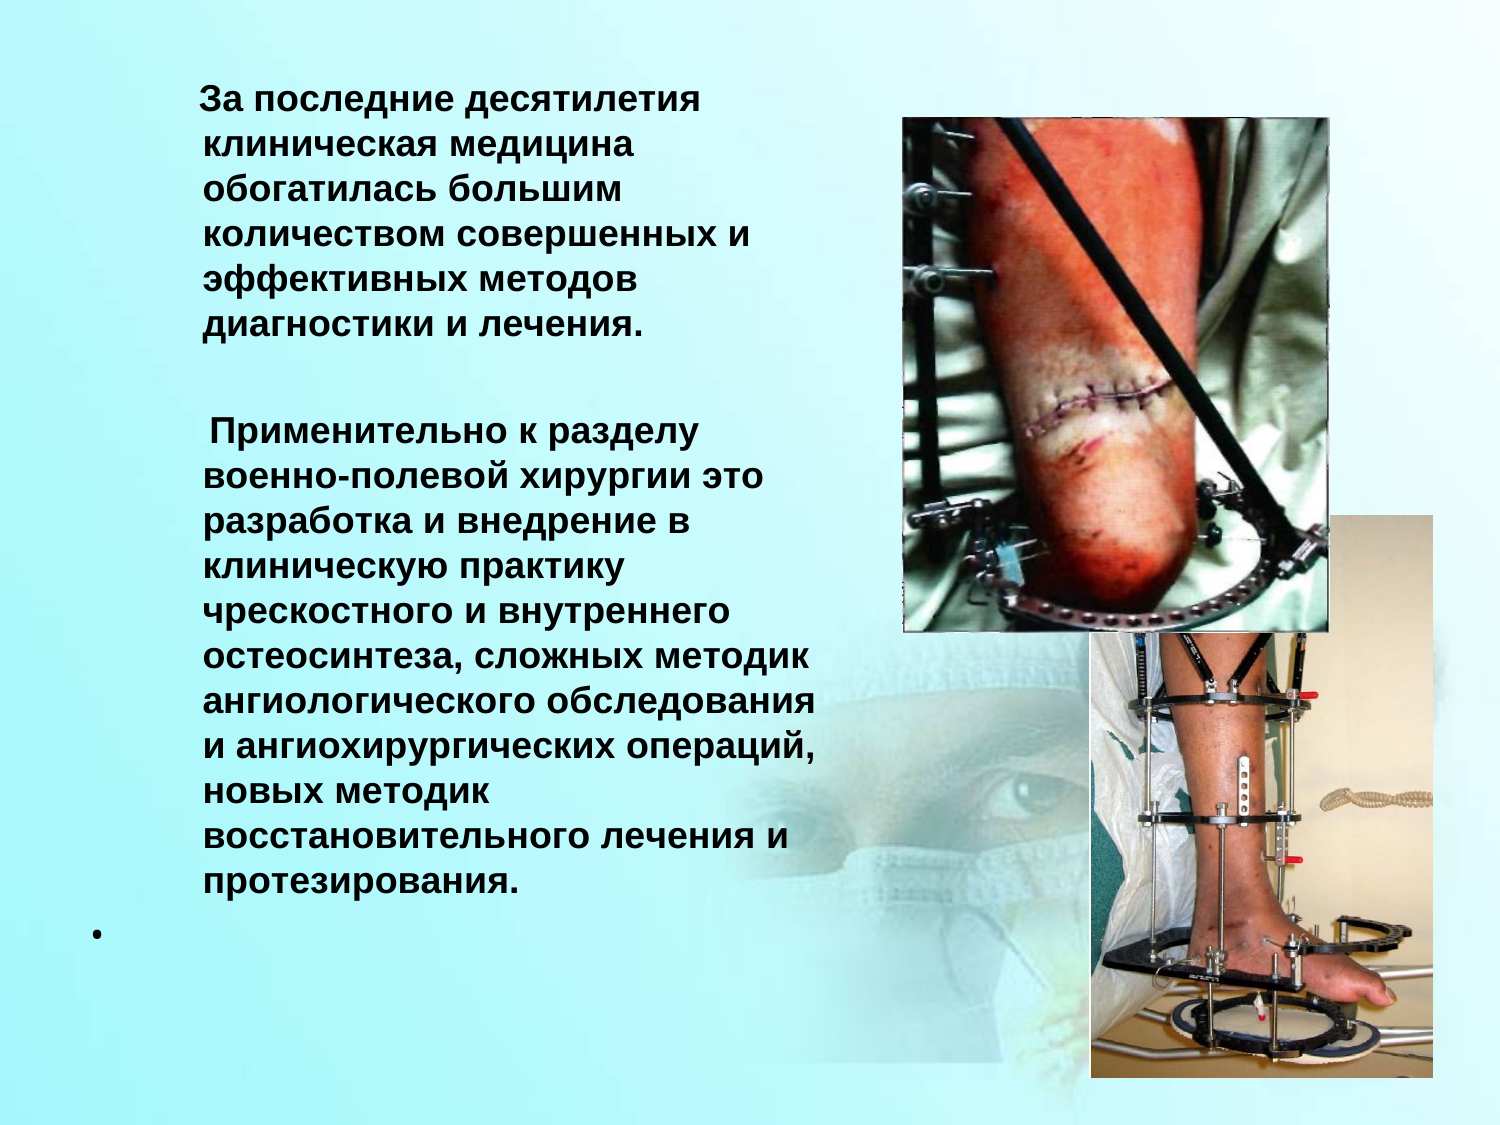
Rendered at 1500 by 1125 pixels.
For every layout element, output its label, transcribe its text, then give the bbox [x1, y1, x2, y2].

picture [902, 117, 1433, 1078]
list За последние десятилетия клиническая медицина обогатилась большим количеством совершенных и эффективных методов диагностики и лечения. Применительно к разделу военно-полевой хирургии это разработка и внедрение в клиническую практику чрескостного и внутреннего остеосинтеза, сложных методик ангиологического обследования и ангиохирургических операций, новых методик восстановительного лечения и протезирования. [75, 66, 856, 1005]
